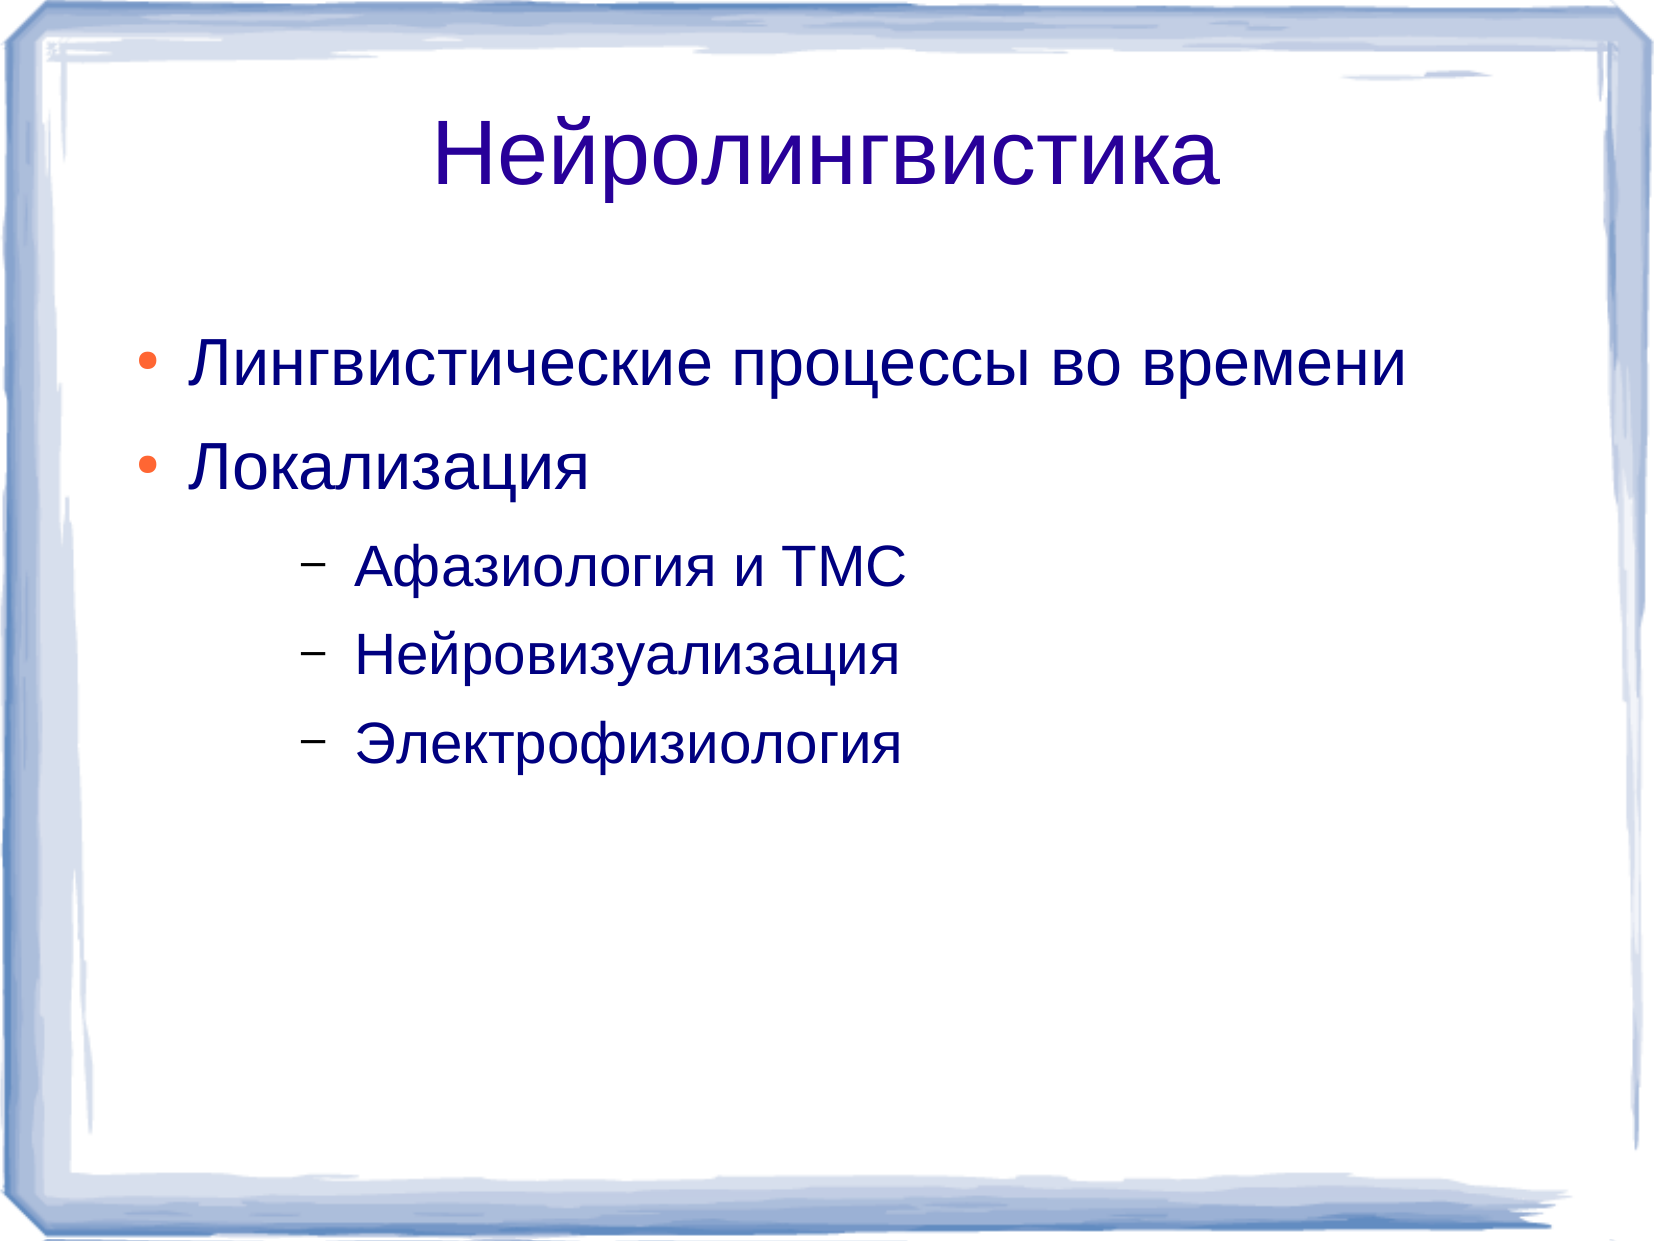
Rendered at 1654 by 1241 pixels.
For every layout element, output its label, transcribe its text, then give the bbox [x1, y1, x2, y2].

picture [0, 0, 1654, 1241]
title Нейролингвистика [82, 49, 1571, 257]
list Лингвистические процессы во времени Локализация Афазиология и ТМС Нейровизуализация Электрофизиология [118, 324, 1571, 1004]
